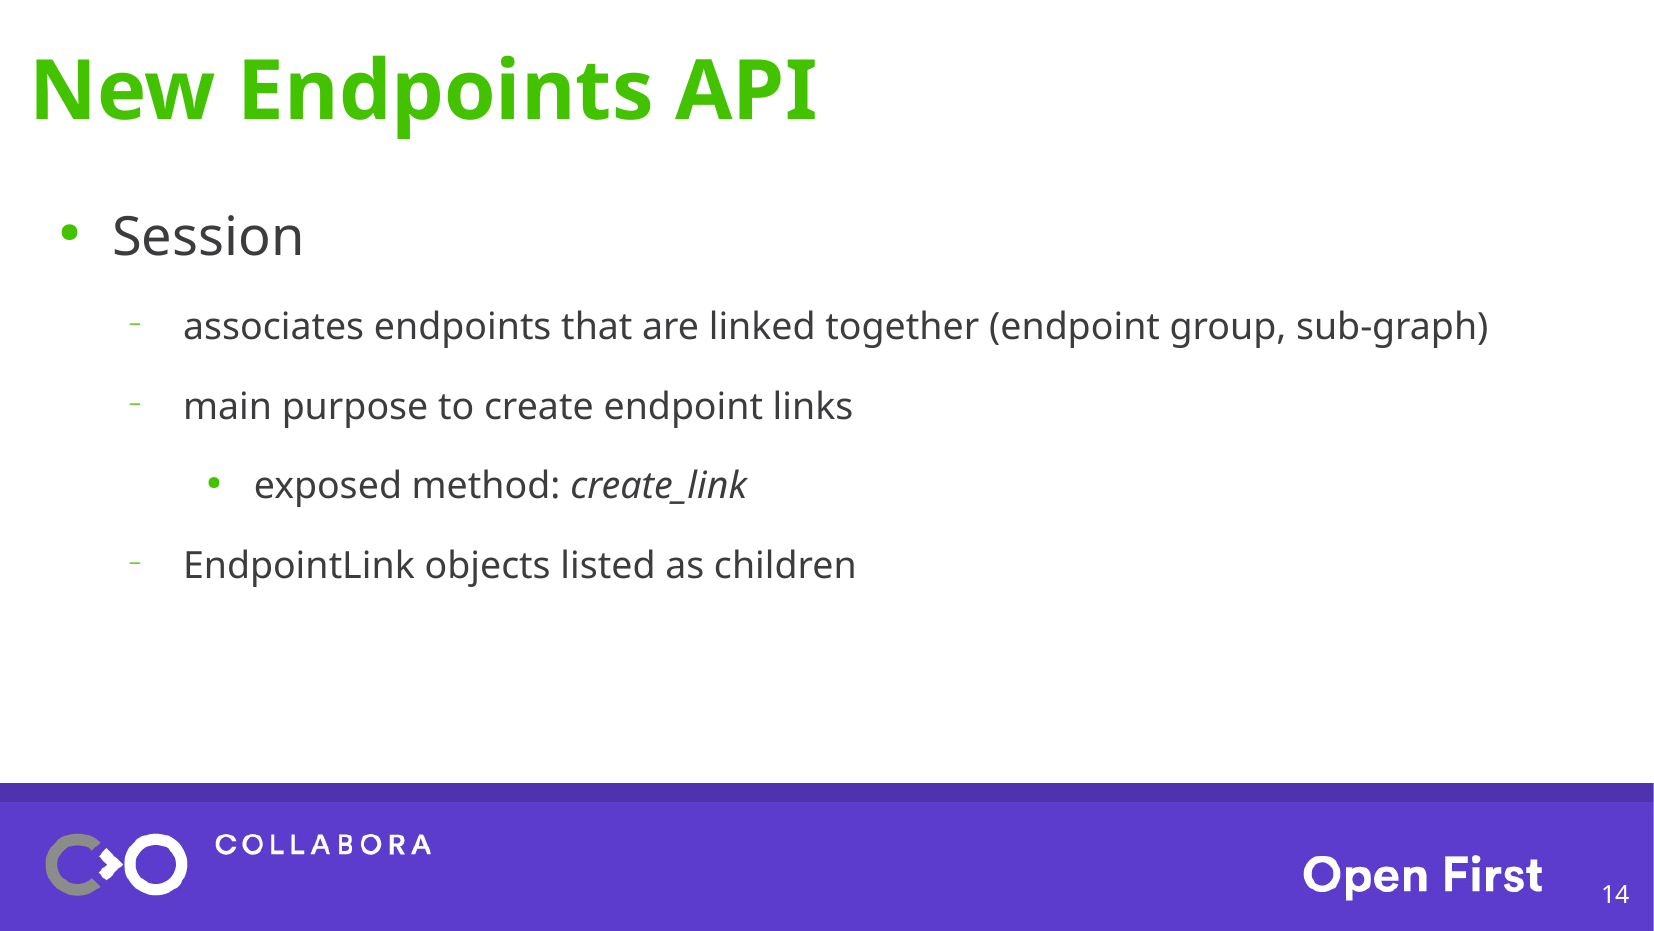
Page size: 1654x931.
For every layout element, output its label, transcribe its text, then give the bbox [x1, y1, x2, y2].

title New Endpoints API [29, 28, 1603, 147]
list Session associates endpoints that are linked together (endpoint group, sub-graph) main purpose to create endpoint links exposed method: create_link EndpointLink objects listed as children [41, 160, 1614, 804]
picture [0, 0, 1654, 931]
